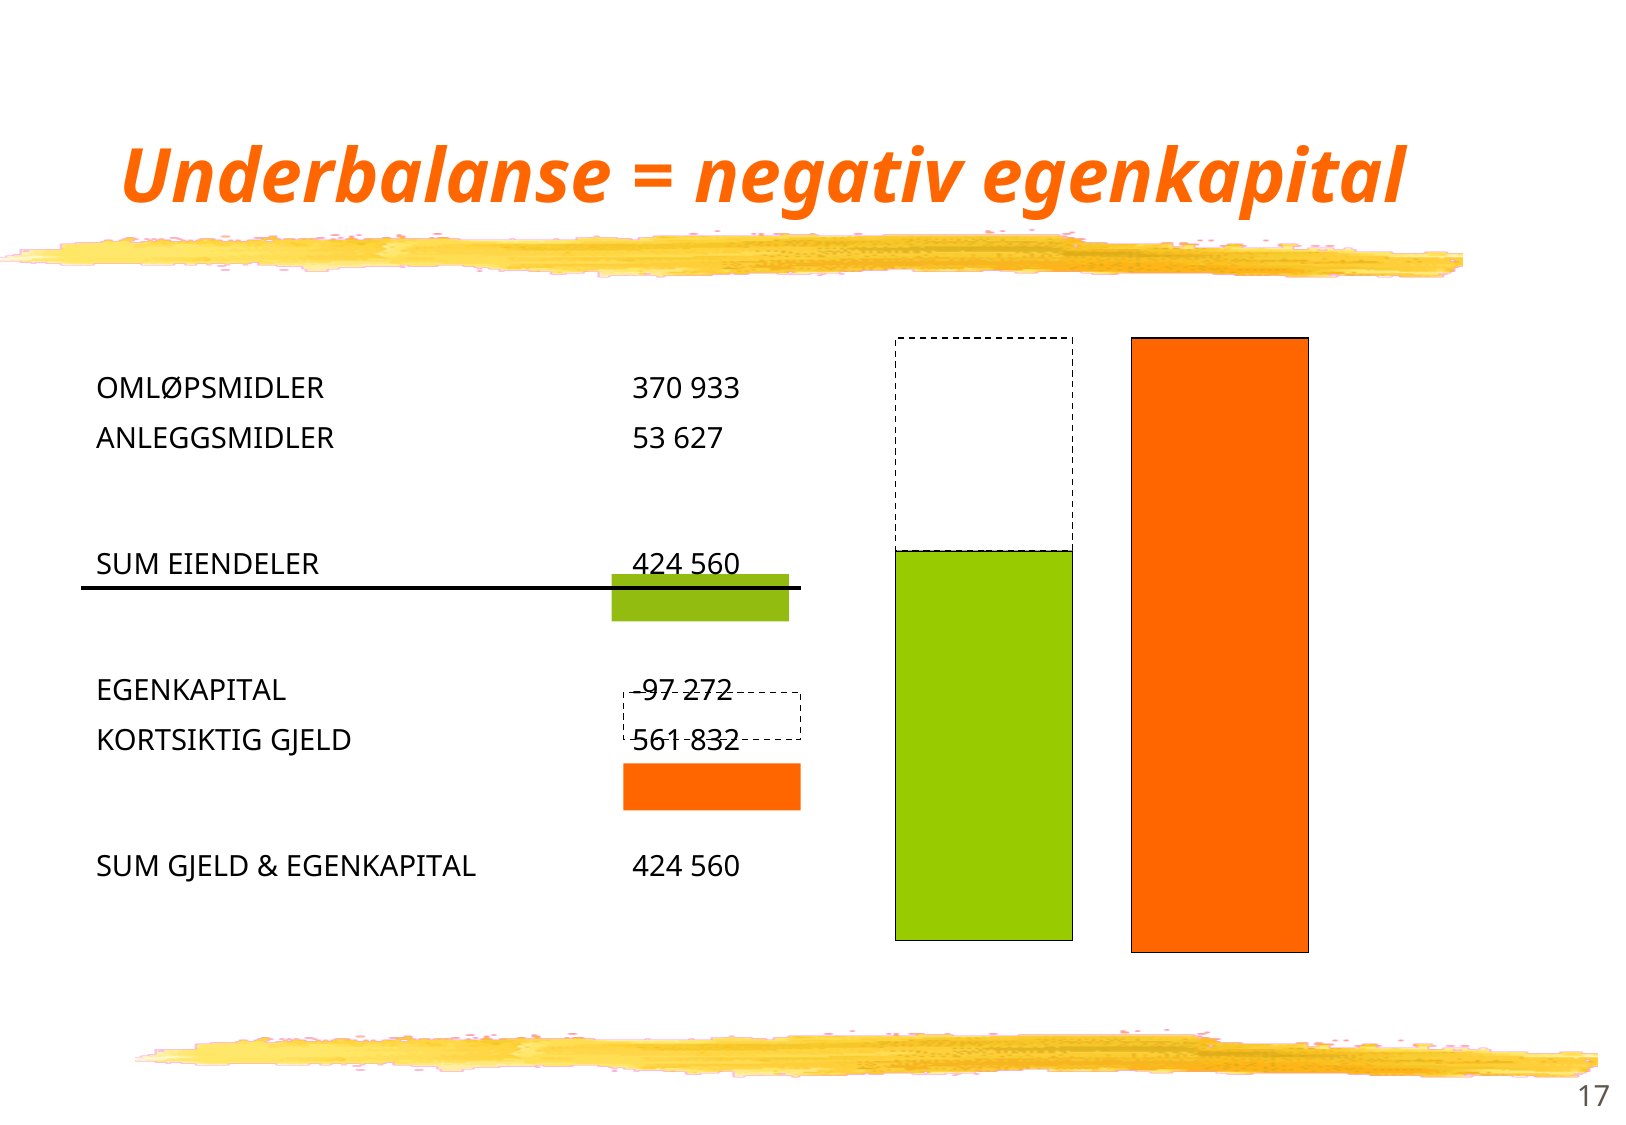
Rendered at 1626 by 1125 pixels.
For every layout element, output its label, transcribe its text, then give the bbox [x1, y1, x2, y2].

table_cell KORTSIKTIG GJELD [81, 714, 618, 764]
table_cell 424 560 [618, 840, 801, 890]
table_cell SUM GJELD & EGENKAPITAL [81, 840, 618, 890]
text_box [1131, 338, 1309, 953]
table_cell [81, 764, 618, 840]
table_cell [81, 462, 618, 538]
picture [135, 1024, 1598, 1088]
table_cell [618, 462, 801, 538]
table_cell [618, 590, 801, 664]
title Underbalanse = negativ egenkapital [72, 37, 1454, 225]
table_cell [81, 590, 618, 664]
text_box [895, 337, 1073, 941]
table_header OMLØPSMIDLER [81, 362, 618, 412]
table_cell SUM EIENDELER [81, 538, 618, 586]
table_header 370 933 [618, 362, 801, 412]
table_cell 561 832 [618, 714, 801, 764]
text_box <number> [1516, 1050, 1626, 1125]
table_cell 424 560 [618, 538, 801, 586]
table_cell ANLEGGSMIDLER [81, 412, 618, 462]
table_cell [618, 764, 801, 840]
picture [0, 224, 1463, 288]
table_cell 53 627 [618, 412, 801, 462]
table_cell -97 272 [618, 664, 801, 714]
table_cell EGENKAPITAL [81, 664, 618, 714]
